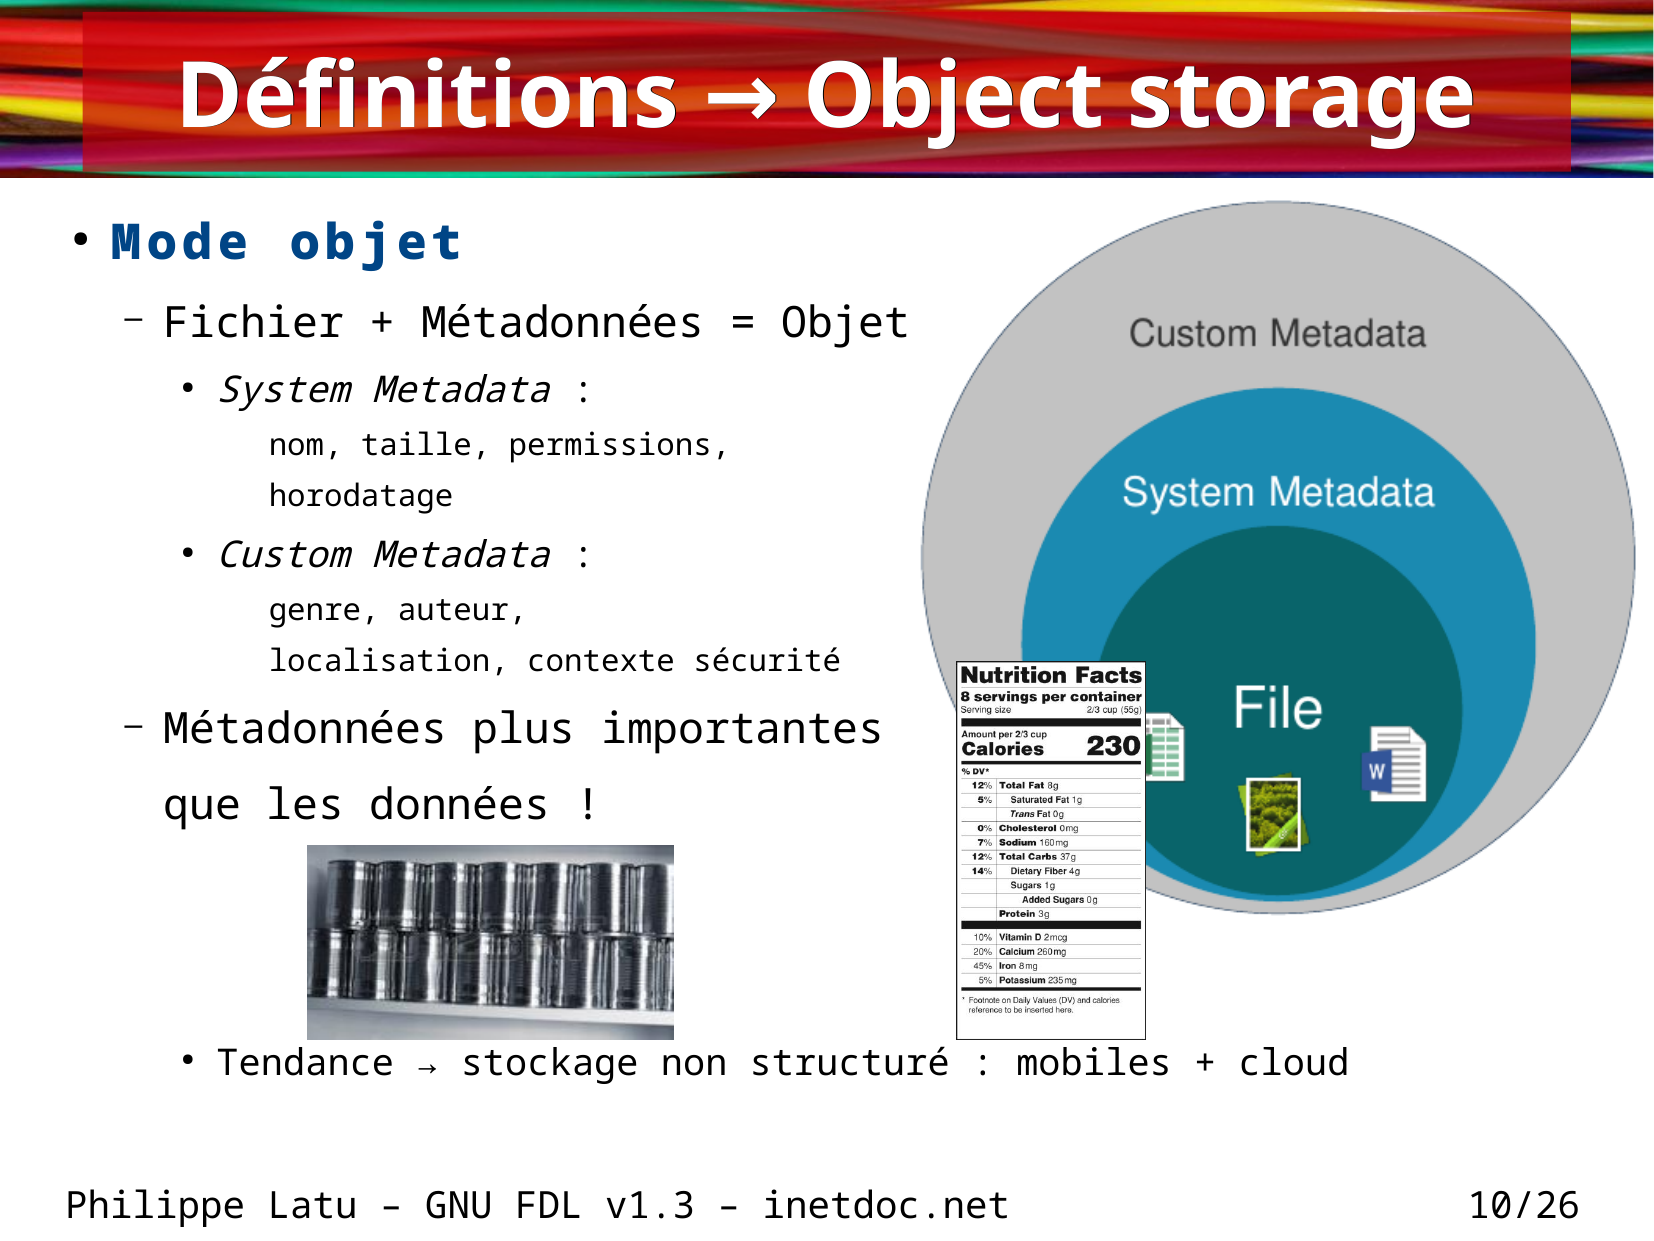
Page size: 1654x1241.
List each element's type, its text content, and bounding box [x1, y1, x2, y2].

text_box Philippe Latu – GNU FDL v1.3 – inetdoc.net 26/26 [59, 1133, 1595, 1237]
list Mode objet Fichier + Métadonnées = Objet System Metadata : nom, taille, permissions, horodatage Custom Metadata : genre, auteur, localisation, contexte sécurité Métadonnées plus importantes que les données ! Tendance → stockage non structuré : mobiles + cloud [59, 206, 1571, 1098]
title Définitions → Object storage [82, 11, 1571, 172]
picture [918, 193, 1642, 922]
picture [0, 0, 1654, 178]
picture [307, 845, 674, 1040]
